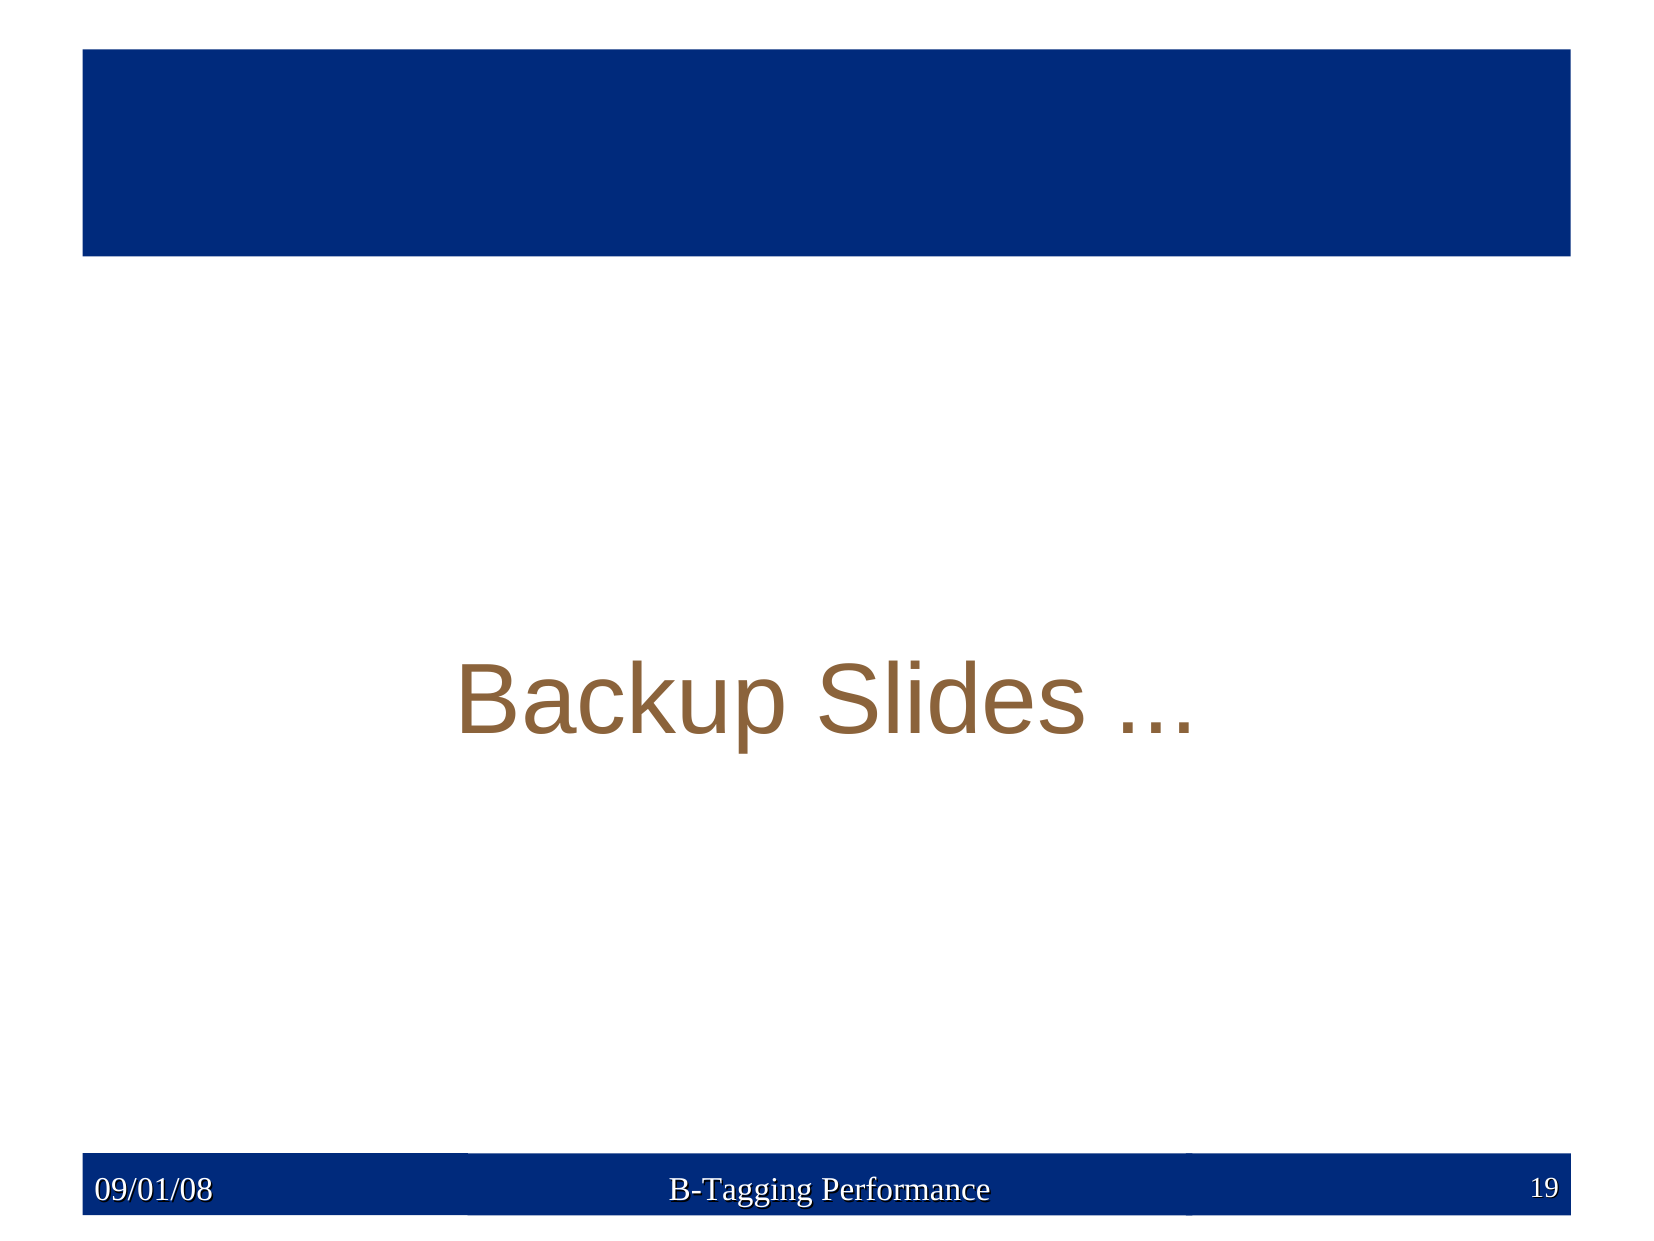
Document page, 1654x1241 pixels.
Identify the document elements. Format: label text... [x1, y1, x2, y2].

subtitle Backup Slides ... [82, 297, 1571, 1102]
title . [82, 49, 1571, 257]
